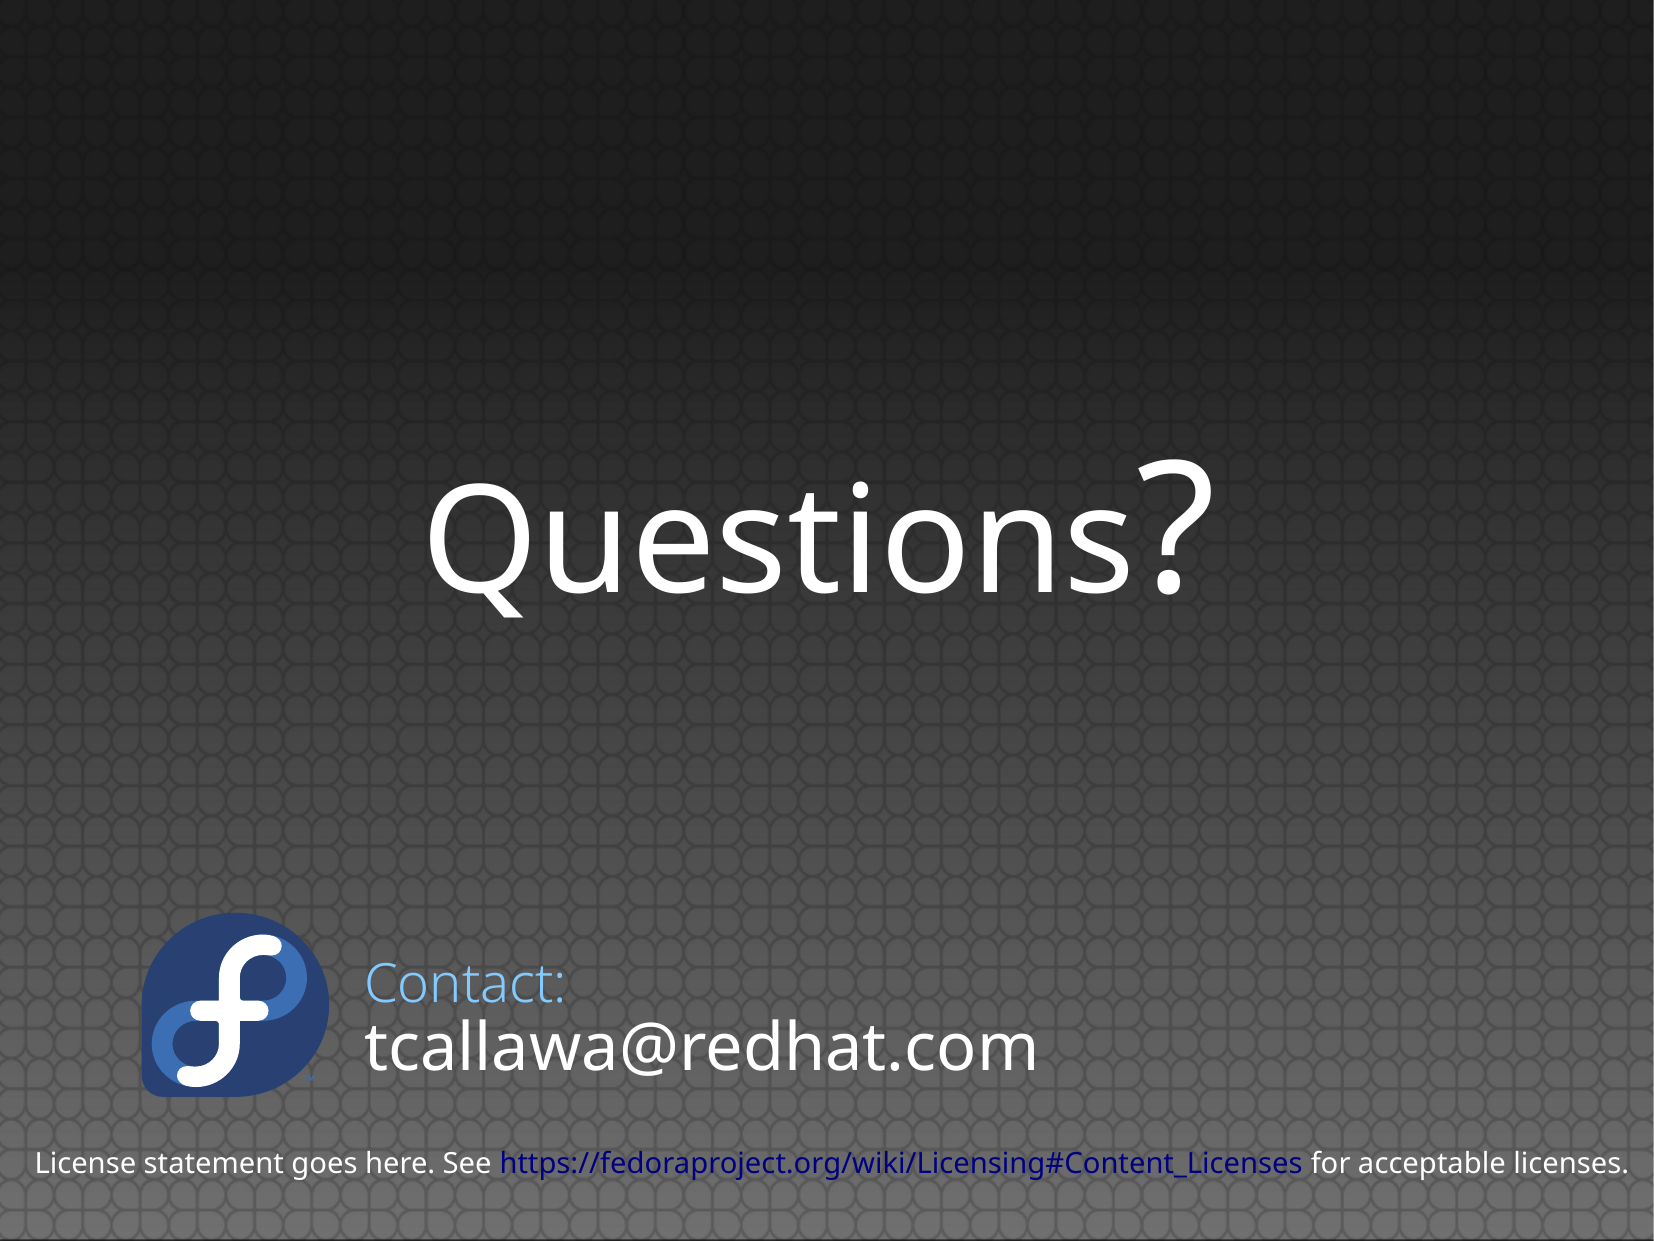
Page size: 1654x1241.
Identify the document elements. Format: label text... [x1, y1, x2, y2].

text_box Contact: [349, 937, 703, 1013]
title Questions? [30, 418, 1606, 624]
text_box License statement goes here. See https://fedoraproject.org/wiki/Licensing#Content_Licenses for acceptable licenses. [52, 1135, 1612, 1219]
text_box tcallawa@redhat.com [349, 992, 1455, 1082]
picture [0, 0, 1654, 1241]
